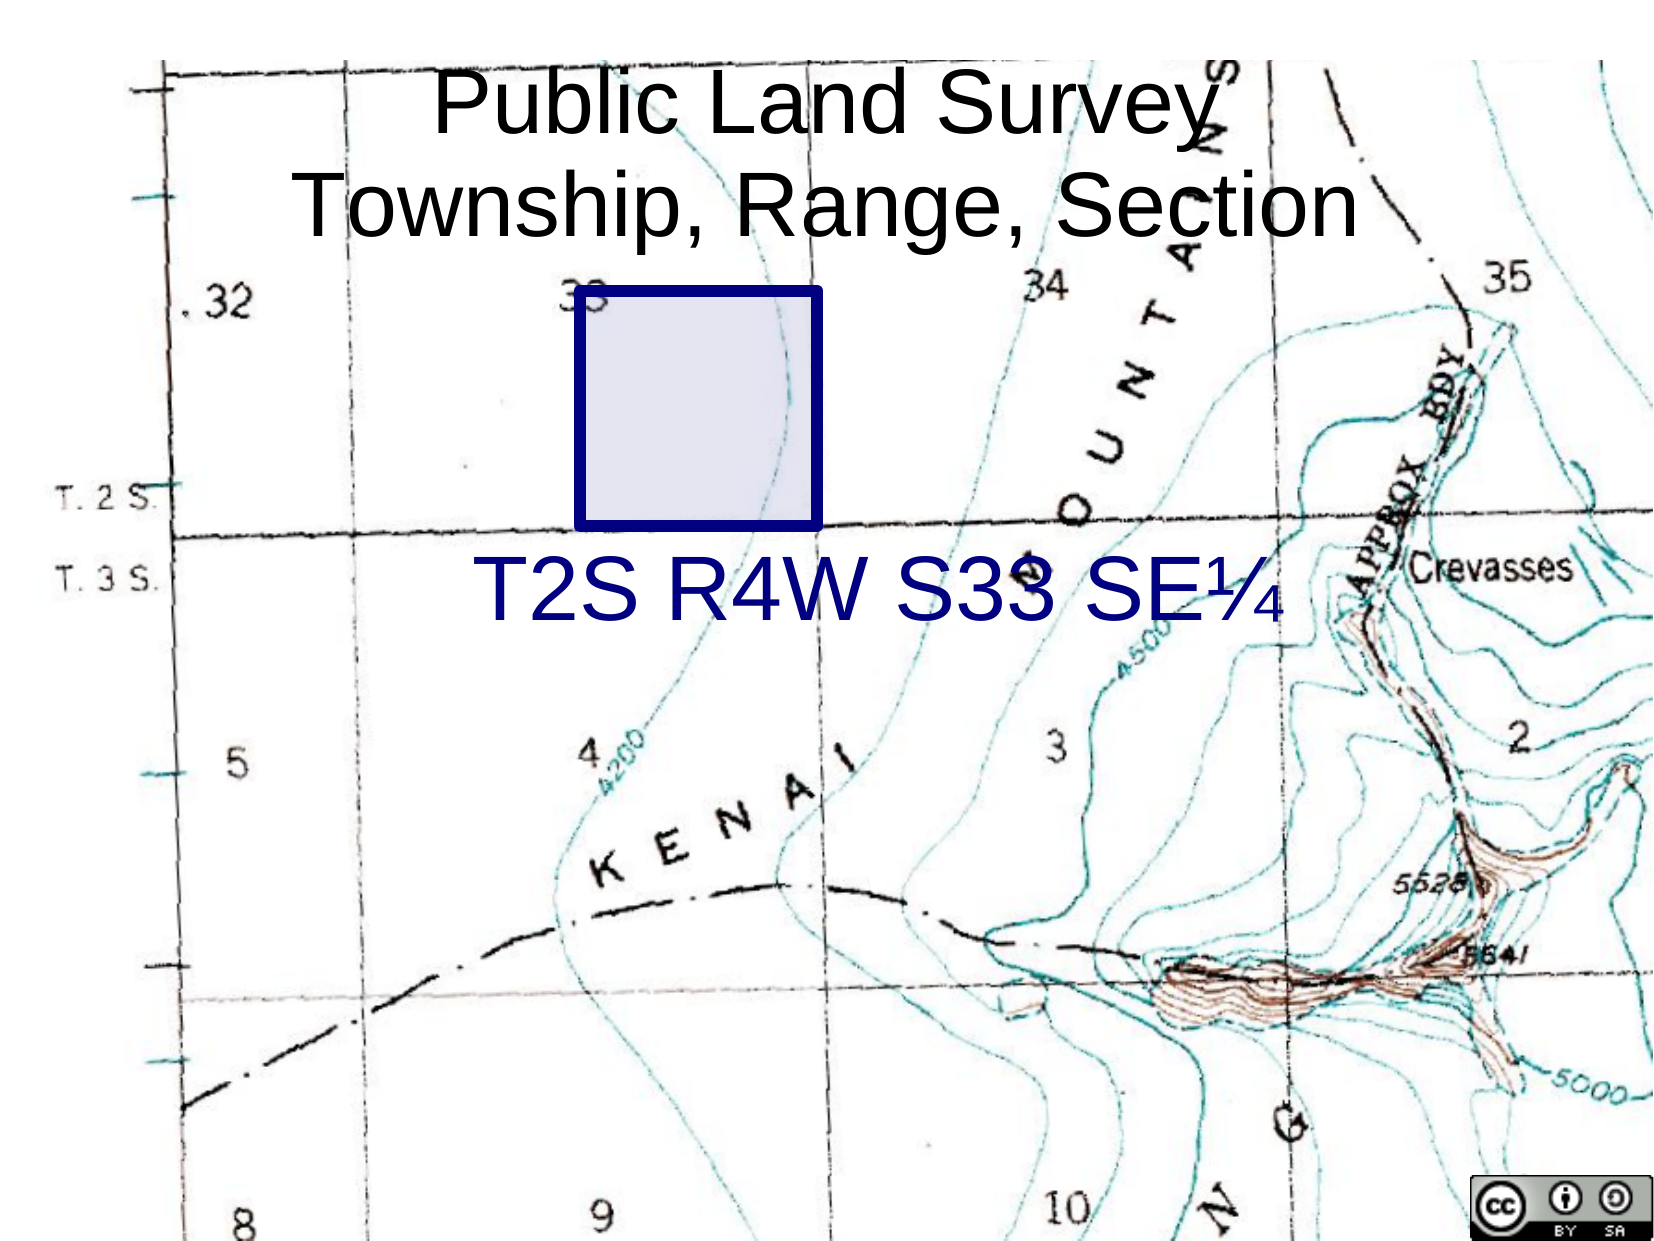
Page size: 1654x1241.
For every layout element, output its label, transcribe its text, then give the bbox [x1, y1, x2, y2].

title T2S R4W S33 SE¼ [466, 535, 1289, 745]
text_box [580, 290, 818, 527]
picture [0, 60, 1654, 1241]
title Public Land Survey Township, Range, Section [82, 48, 1571, 258]
